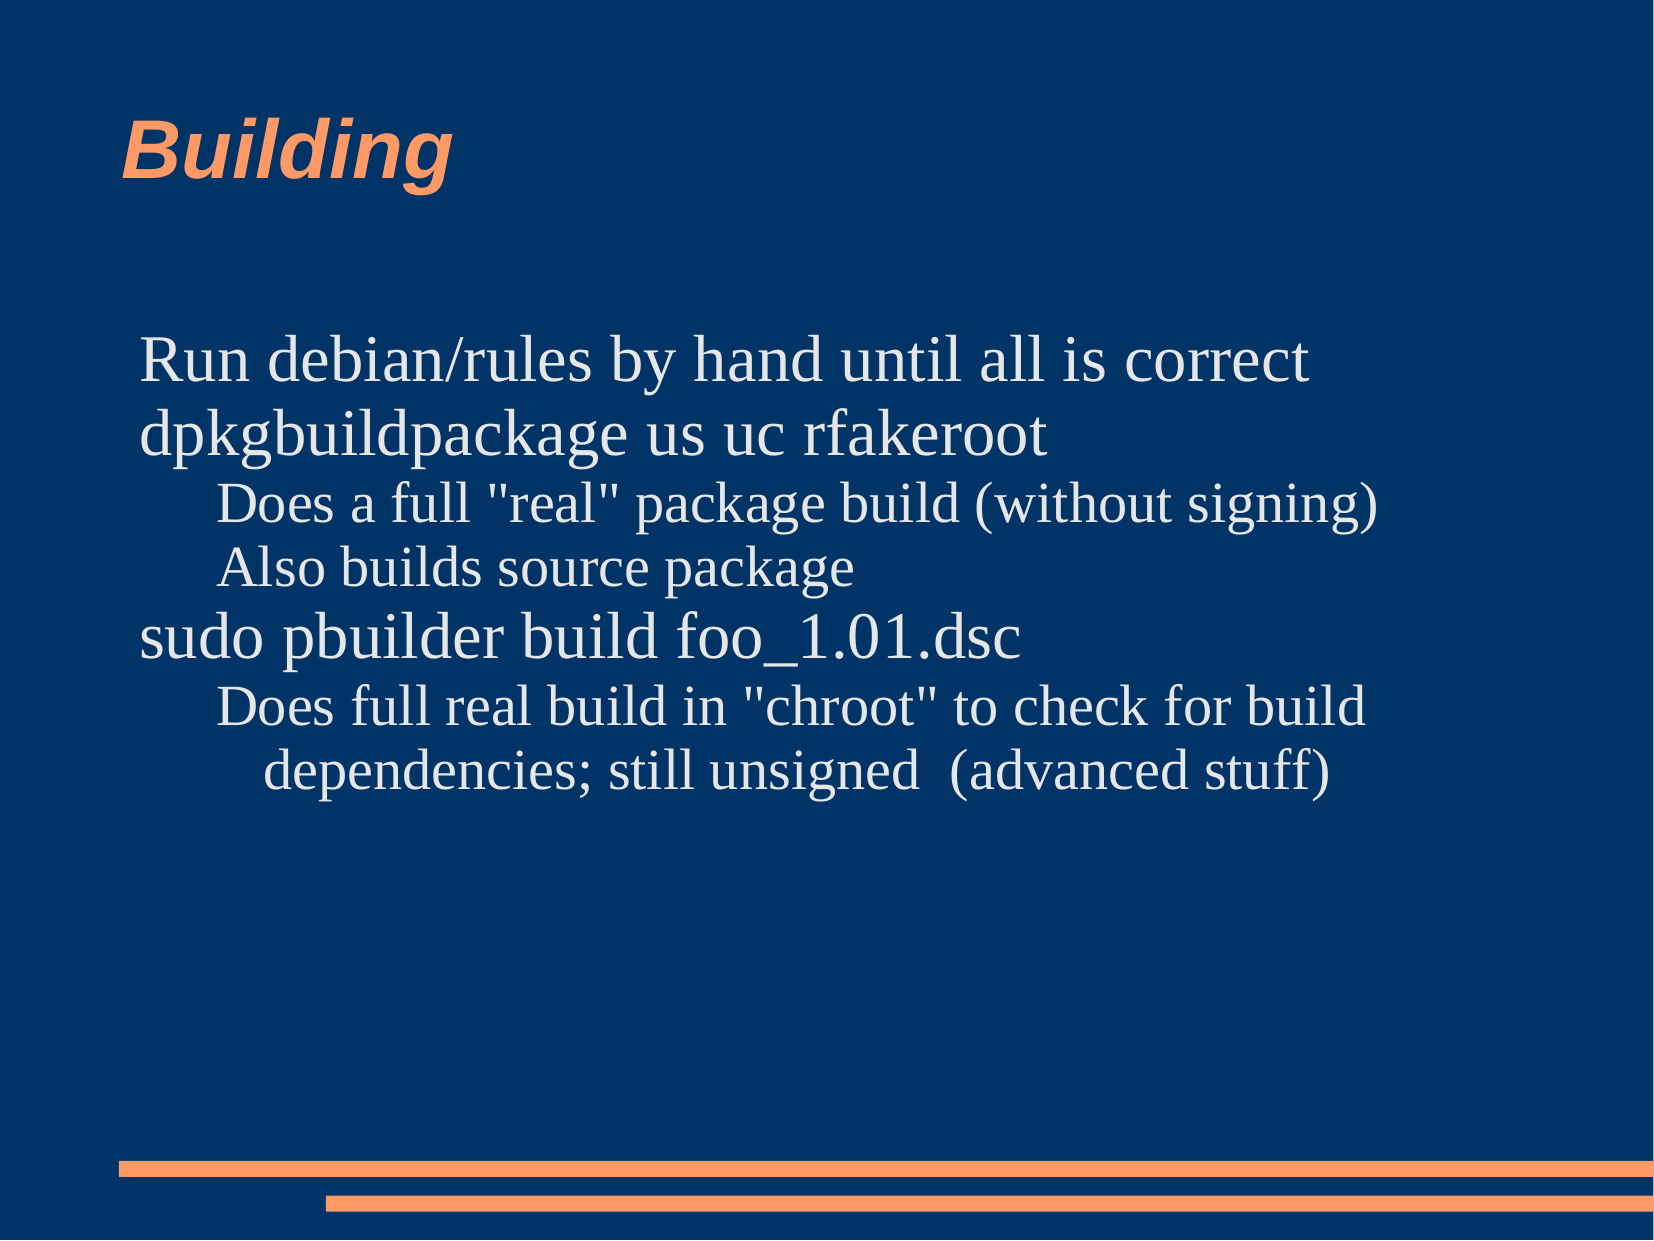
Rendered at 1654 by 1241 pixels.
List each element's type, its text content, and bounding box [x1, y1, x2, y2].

list Run debian/rules by hand until all is correct dpkg­buildpackage ­us ­uc ­rfakeroot Does a full "real" package build (without signing) Also builds source package sudo pbuilder build foo_1.0­1.dsc Does full real build in "chroot" to check for build dependencies; still unsigned (advanced stuff) [121, 322, 1561, 1118]
title Building [121, 53, 1534, 247]
